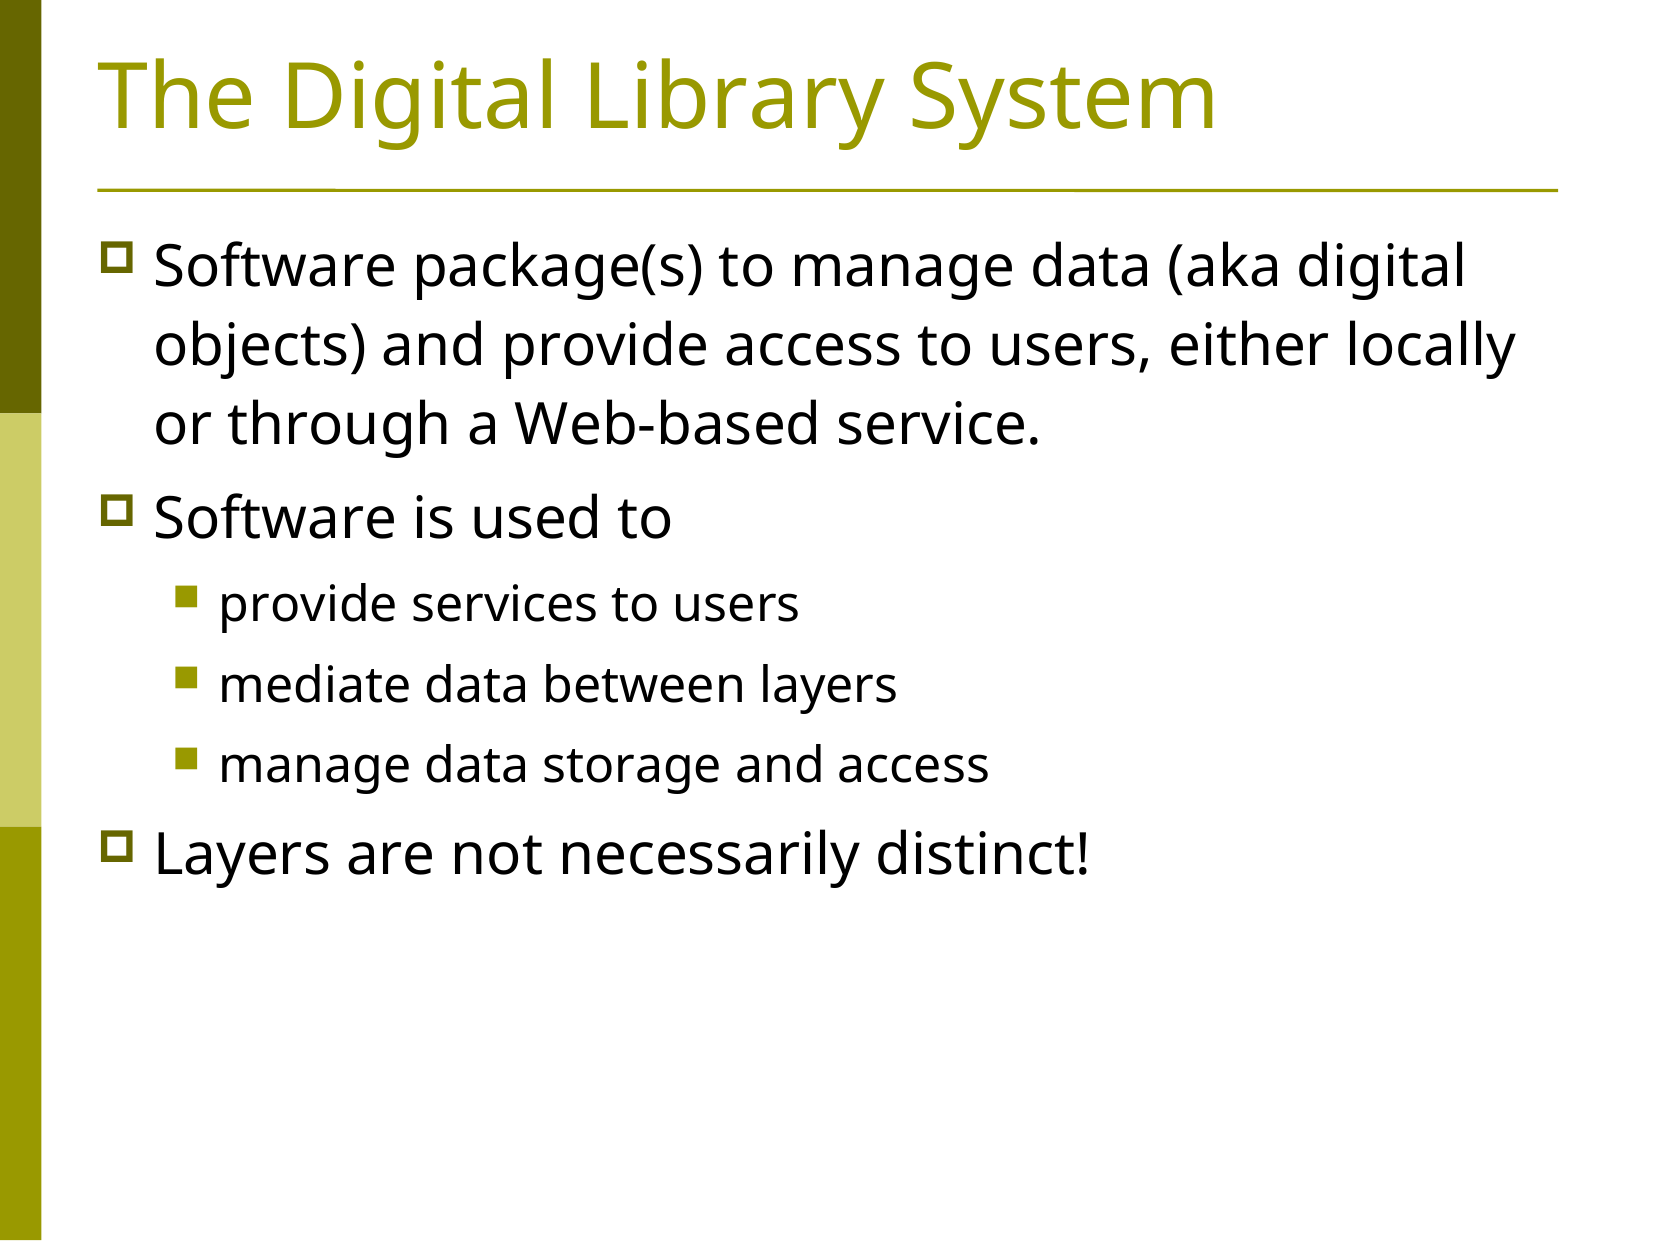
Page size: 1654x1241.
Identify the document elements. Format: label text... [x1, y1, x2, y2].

title The Digital Library System [82, 0, 1571, 164]
list Software package(s) to manage data (aka digital objects) and provide access to users, either locally or through a Web-based service. Software is used to provide services to users mediate data between layers manage data storage and access Layers are not necessarily distinct! [82, 216, 1571, 1124]
